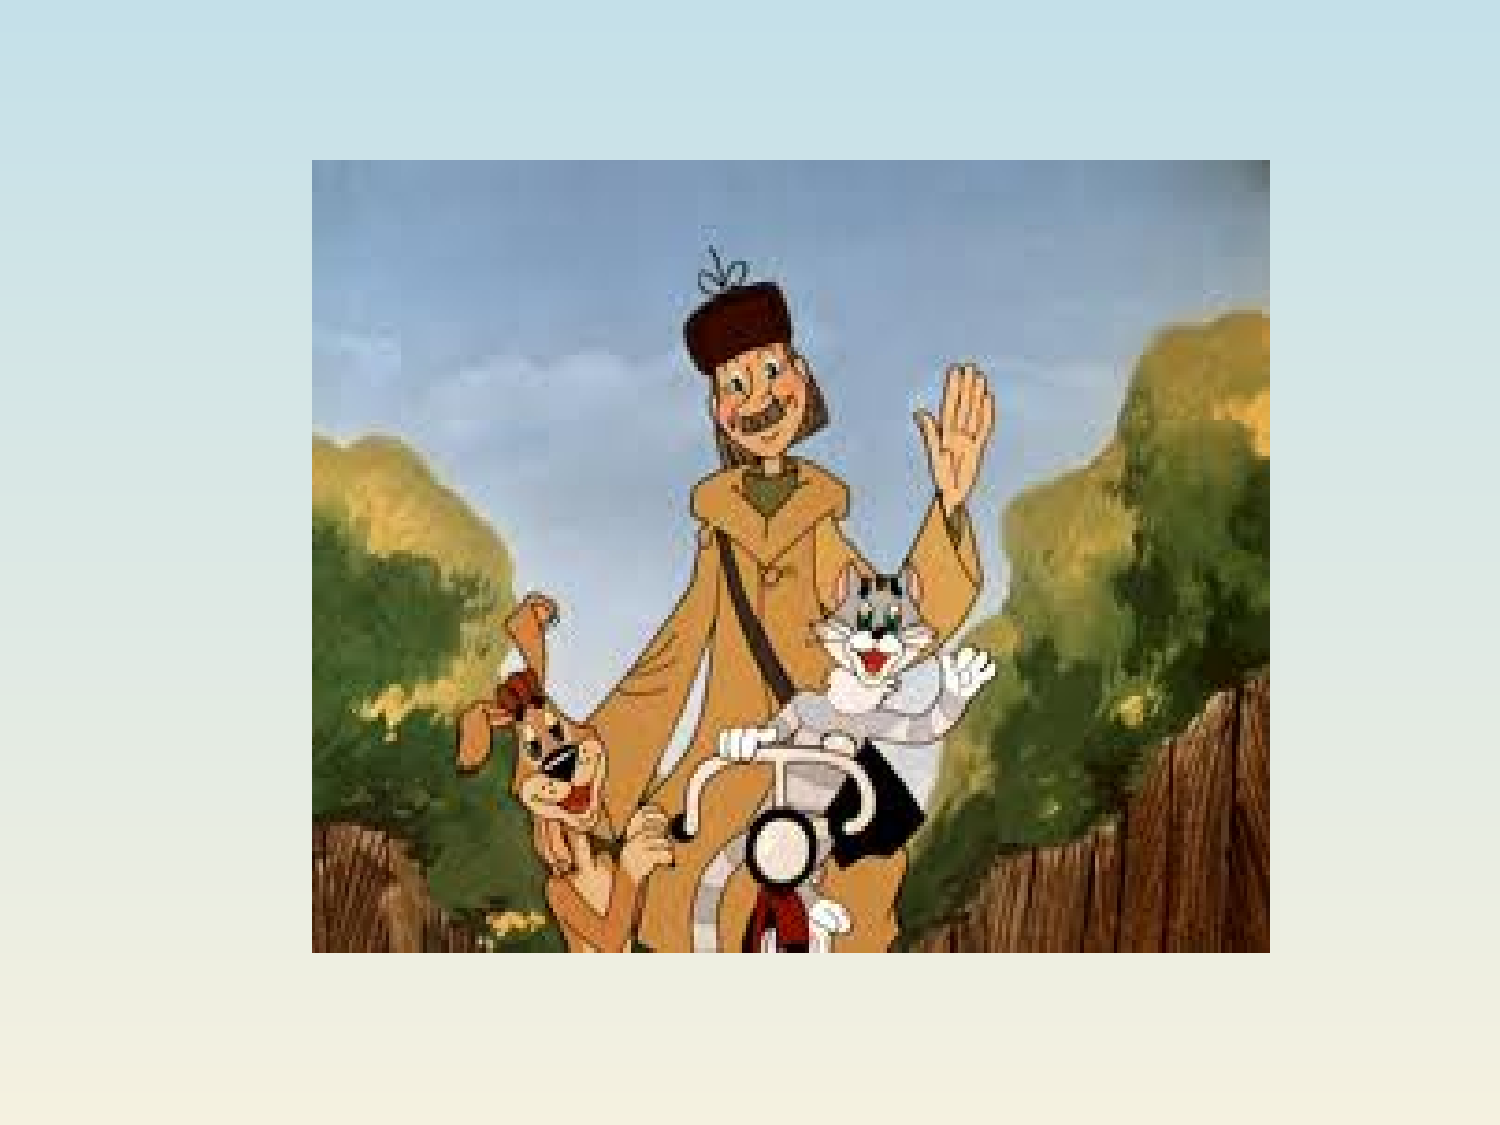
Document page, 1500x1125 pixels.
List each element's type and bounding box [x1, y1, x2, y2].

picture [312, 160, 1270, 953]
